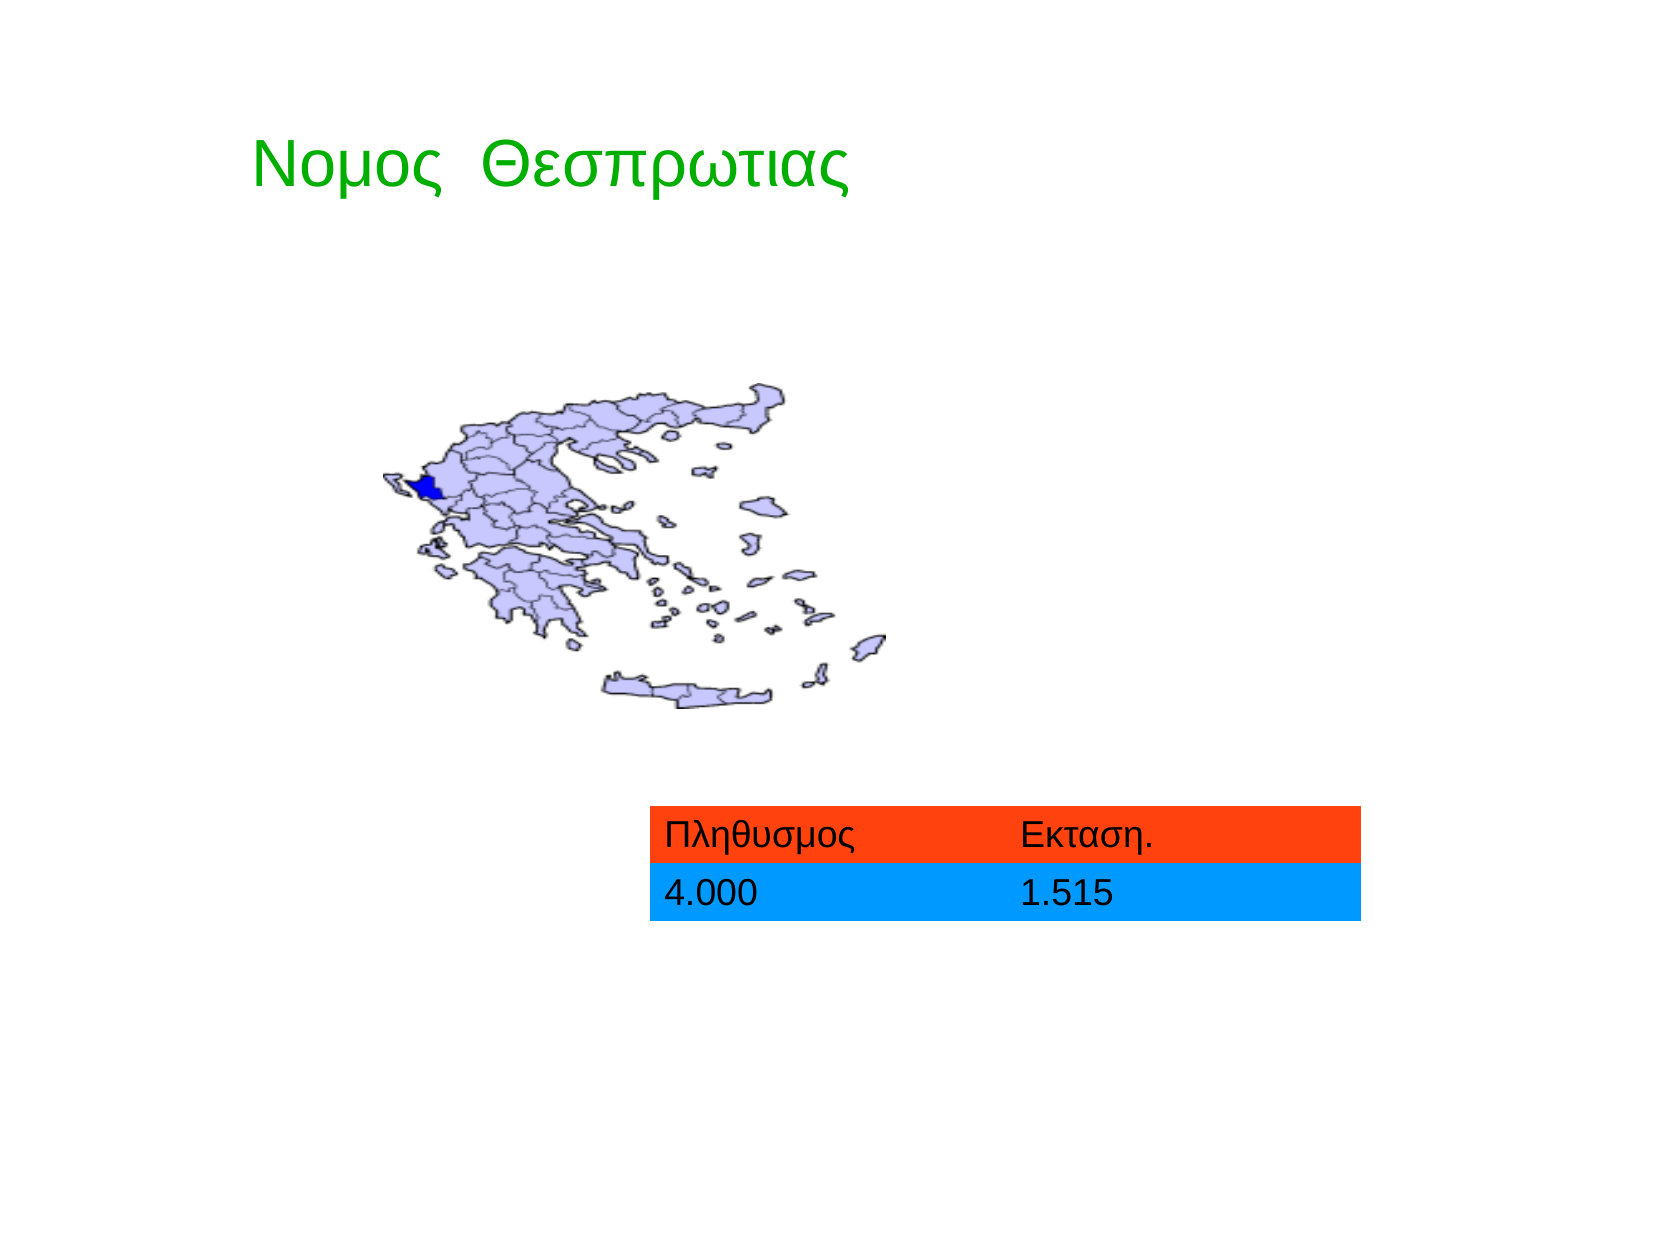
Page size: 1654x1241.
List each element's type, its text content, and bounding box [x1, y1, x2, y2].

table_header Εκταση. [1005, 806, 1361, 863]
table_header Πληθυσμος [650, 806, 1005, 863]
table_cell 1.515 [1005, 863, 1361, 921]
text_box Νομος Θεσπρωτιας [236, 118, 1152, 208]
picture [383, 383, 886, 709]
table_cell 4.000 [650, 863, 1005, 921]
